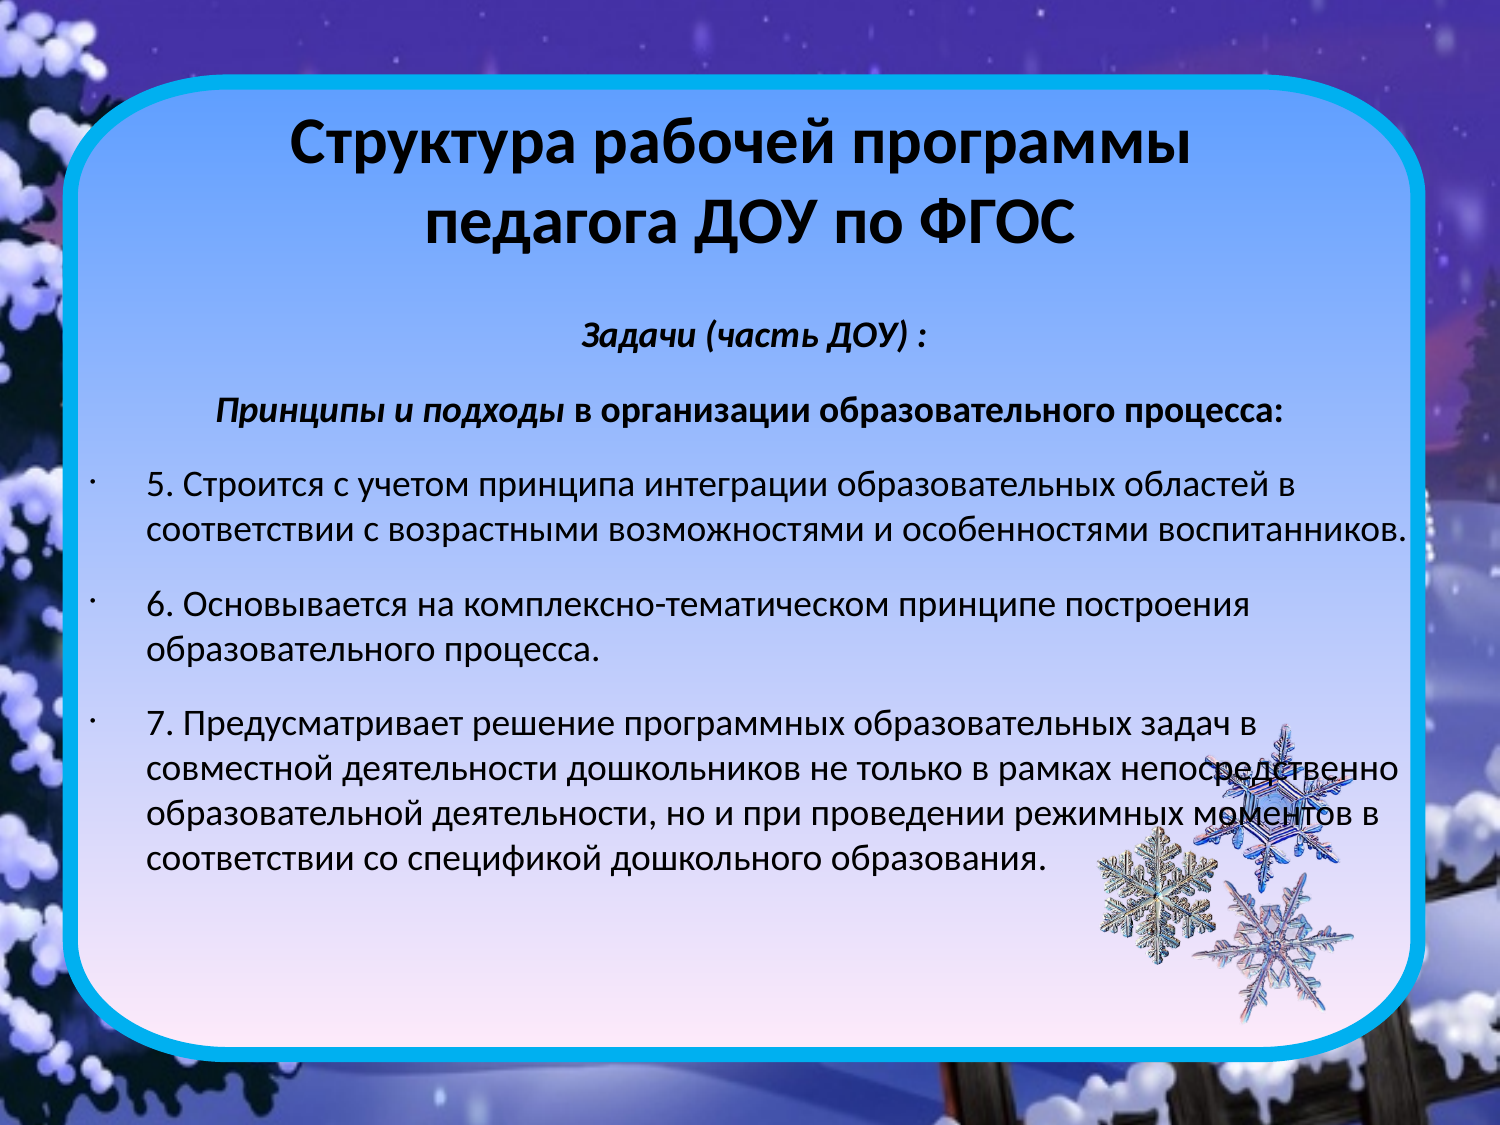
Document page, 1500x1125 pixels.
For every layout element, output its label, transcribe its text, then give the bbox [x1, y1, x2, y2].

title Структура рабочей программы педагога ДОУ по ФГОС [75, 90, 1425, 279]
list Задачи (часть ДОУ) : Принципы и подходы в организации образовательного процесса: 5. Строится с учетом принципа интеграции образовательных областей в соответствии с возрастными возможностями и особенностями воспитанников. 6. Основывается на комплексно-тематическом принципе построения образовательного процесса. 7. Предусматривает решение программных образовательных задач в совместной деятельности дошкольников не только в рамках непосредственно образовательной деятельности, но и при проведении режимных моментов в соответствии со спецификой дошкольного образования. [75, 302, 1425, 1005]
picture [0, 0, 1500, 1125]
